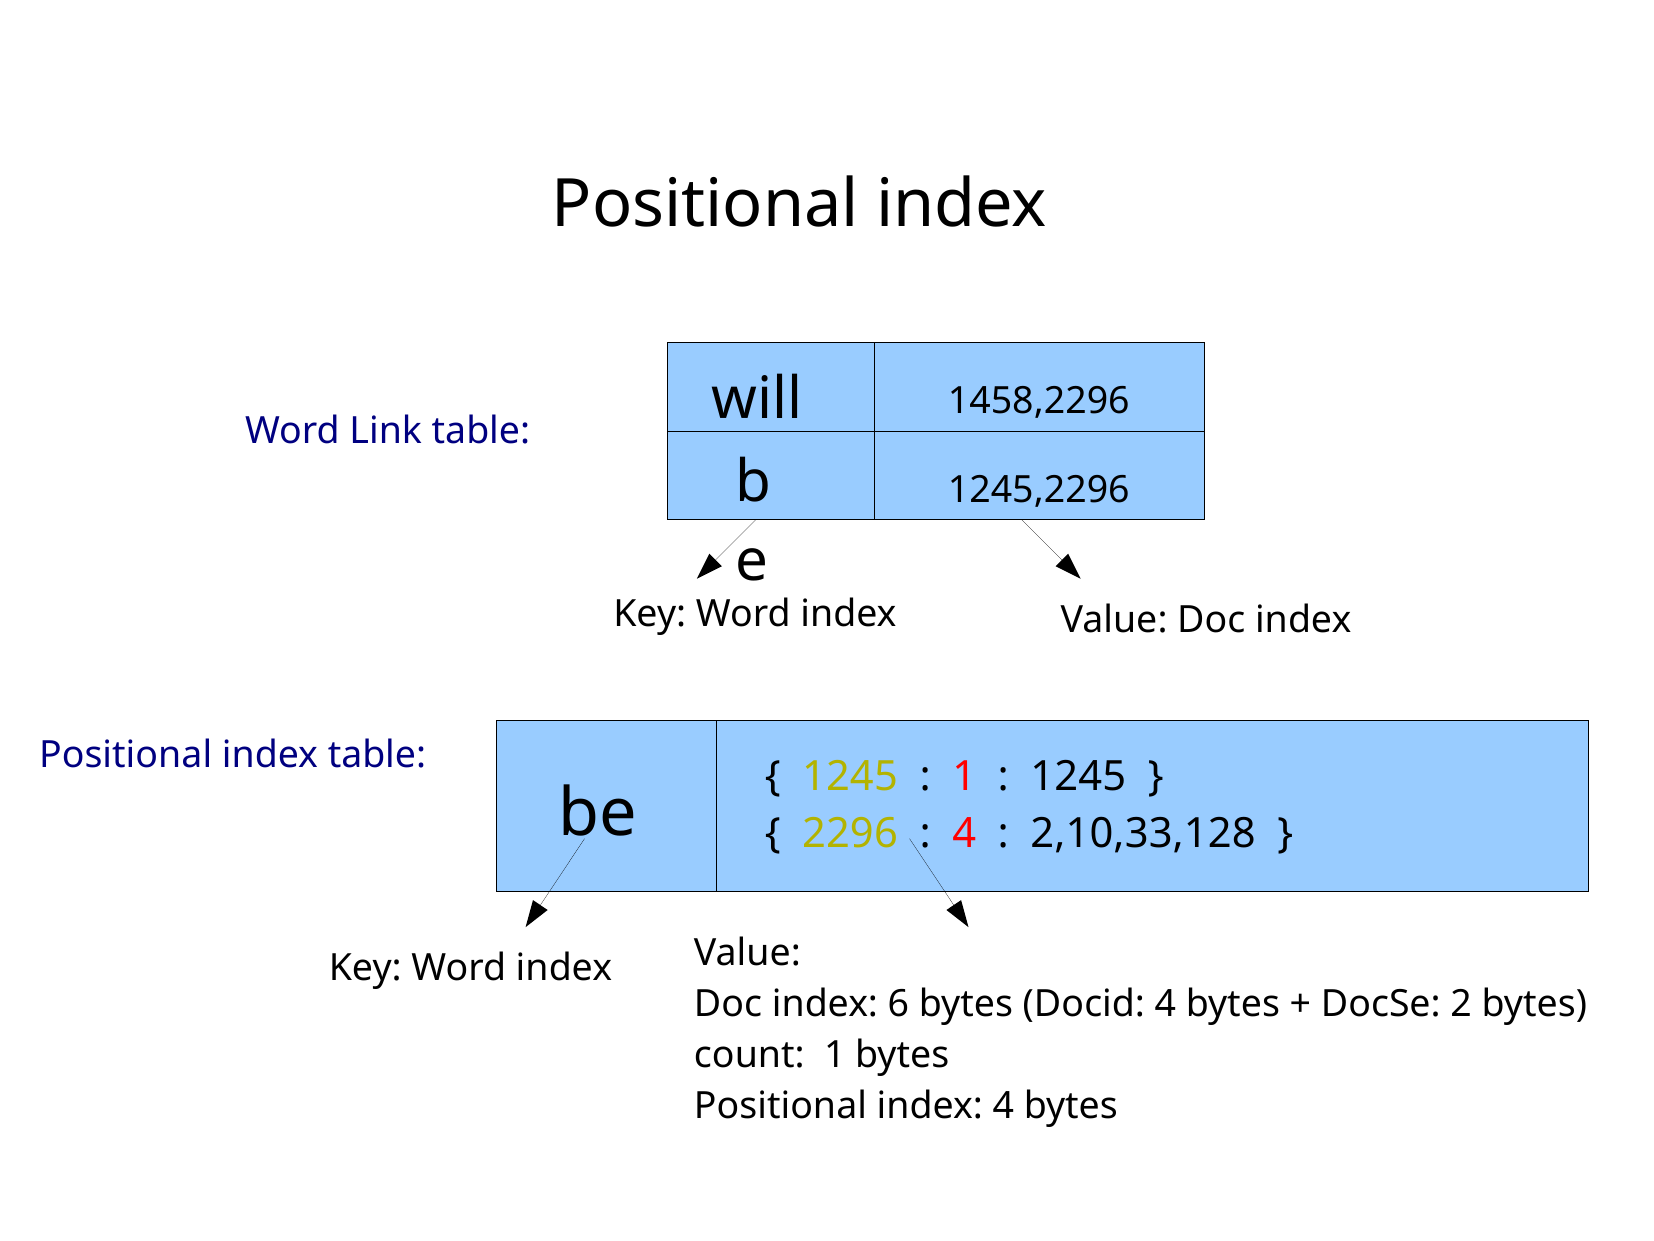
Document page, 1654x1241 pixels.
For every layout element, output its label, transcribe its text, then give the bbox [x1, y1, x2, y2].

text_box will [696, 349, 869, 432]
text_box { 1245 : 1 : 1245 } { 2296 : 4 : 2,10,33,128 } [750, 738, 1400, 852]
text_box 1458,2296 [933, 366, 1146, 425]
text_box Key: Word index [314, 933, 635, 992]
text_box Word Link table: [230, 395, 554, 455]
text_box Value: Doc index [1045, 585, 1366, 644]
text_box be [543, 756, 674, 850]
text_box [875, 342, 1205, 520]
text_box Positional index [537, 147, 1093, 241]
text_box [496, 720, 1589, 892]
text_box be [720, 432, 810, 515]
text_box [667, 342, 874, 520]
text_box Value: Doc index: 6 bytes (Docid: 4 bytes + DocSe: 2 bytes) count: 1 bytes Positional index: 4 bytes [679, 917, 1654, 1108]
text_box 1245,2296 [933, 454, 1176, 514]
text_box Key: Word index [598, 579, 901, 638]
text_box Positional index table: [24, 720, 470, 780]
